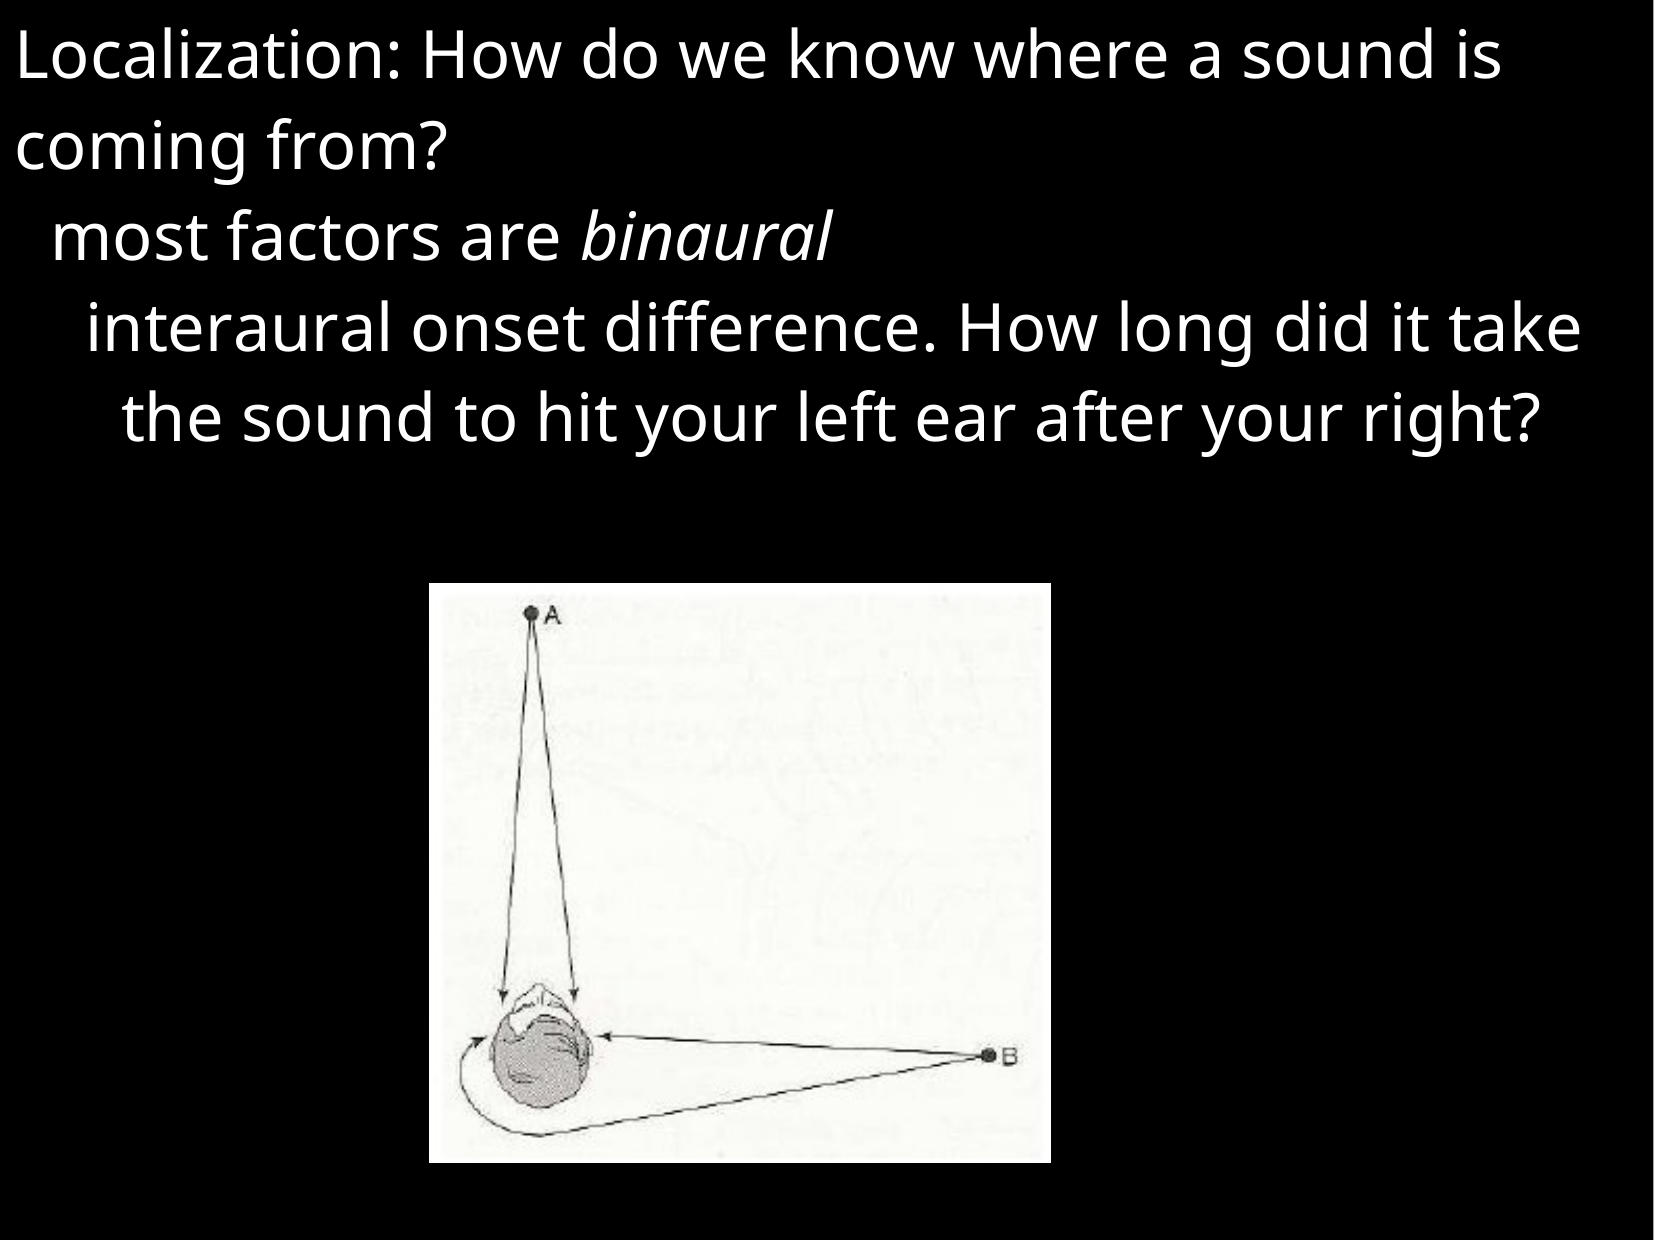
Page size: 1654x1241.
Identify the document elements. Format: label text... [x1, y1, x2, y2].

picture [429, 583, 1051, 1163]
text_box Localization: How do we know where a sound is coming from? most factors are binaural interaural onset difference. How long did it take the sound to hit your left ear after your right? [0, 0, 1654, 1238]
